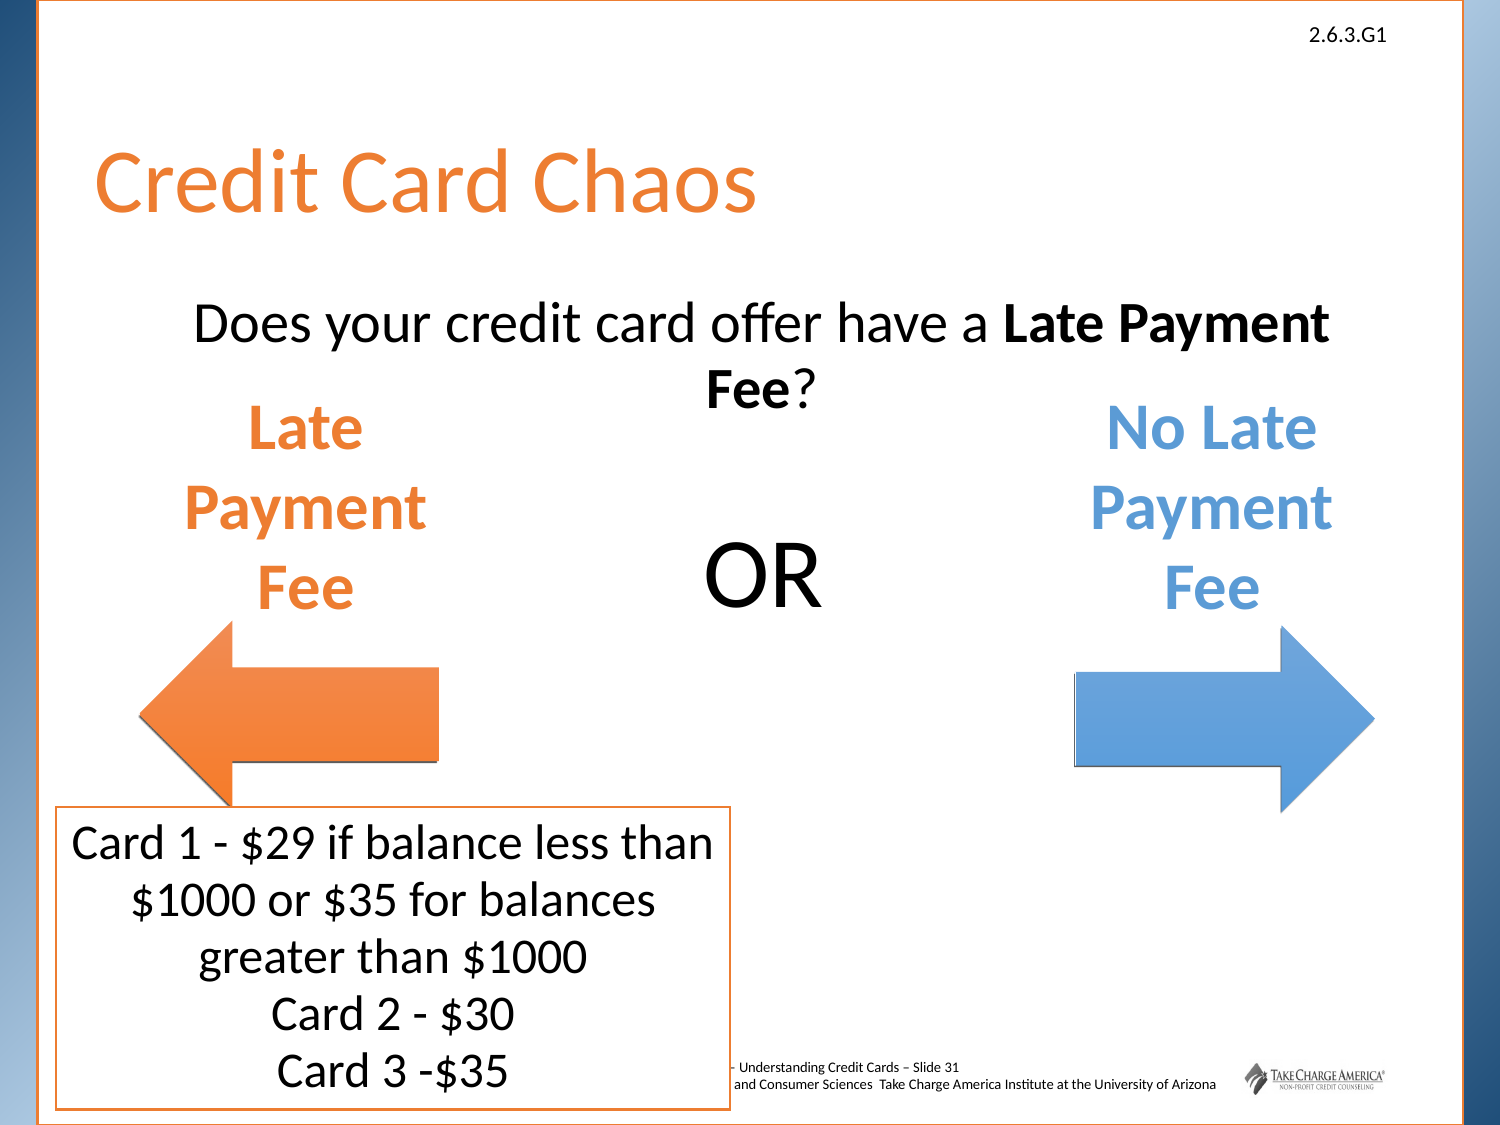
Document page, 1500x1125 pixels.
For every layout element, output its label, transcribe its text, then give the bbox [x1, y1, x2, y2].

text_box Card 1 - $29 if balance less than $1000 or $35 for balances greater than $1000 Card 2 - $30 Card 3 -$35 [56, 806, 730, 1110]
text_box No Late Payment Fee [1037, 375, 1388, 687]
text_box [138, 620, 439, 806]
text_box Late Payment Fee [137, 375, 475, 612]
list Does your credit card offer have a Late Payment Fee? [137, 279, 1388, 1013]
text_box OR [644, 500, 883, 651]
text_box [1074, 624, 1376, 813]
title Credit Card Chaos [74, 12, 1388, 242]
